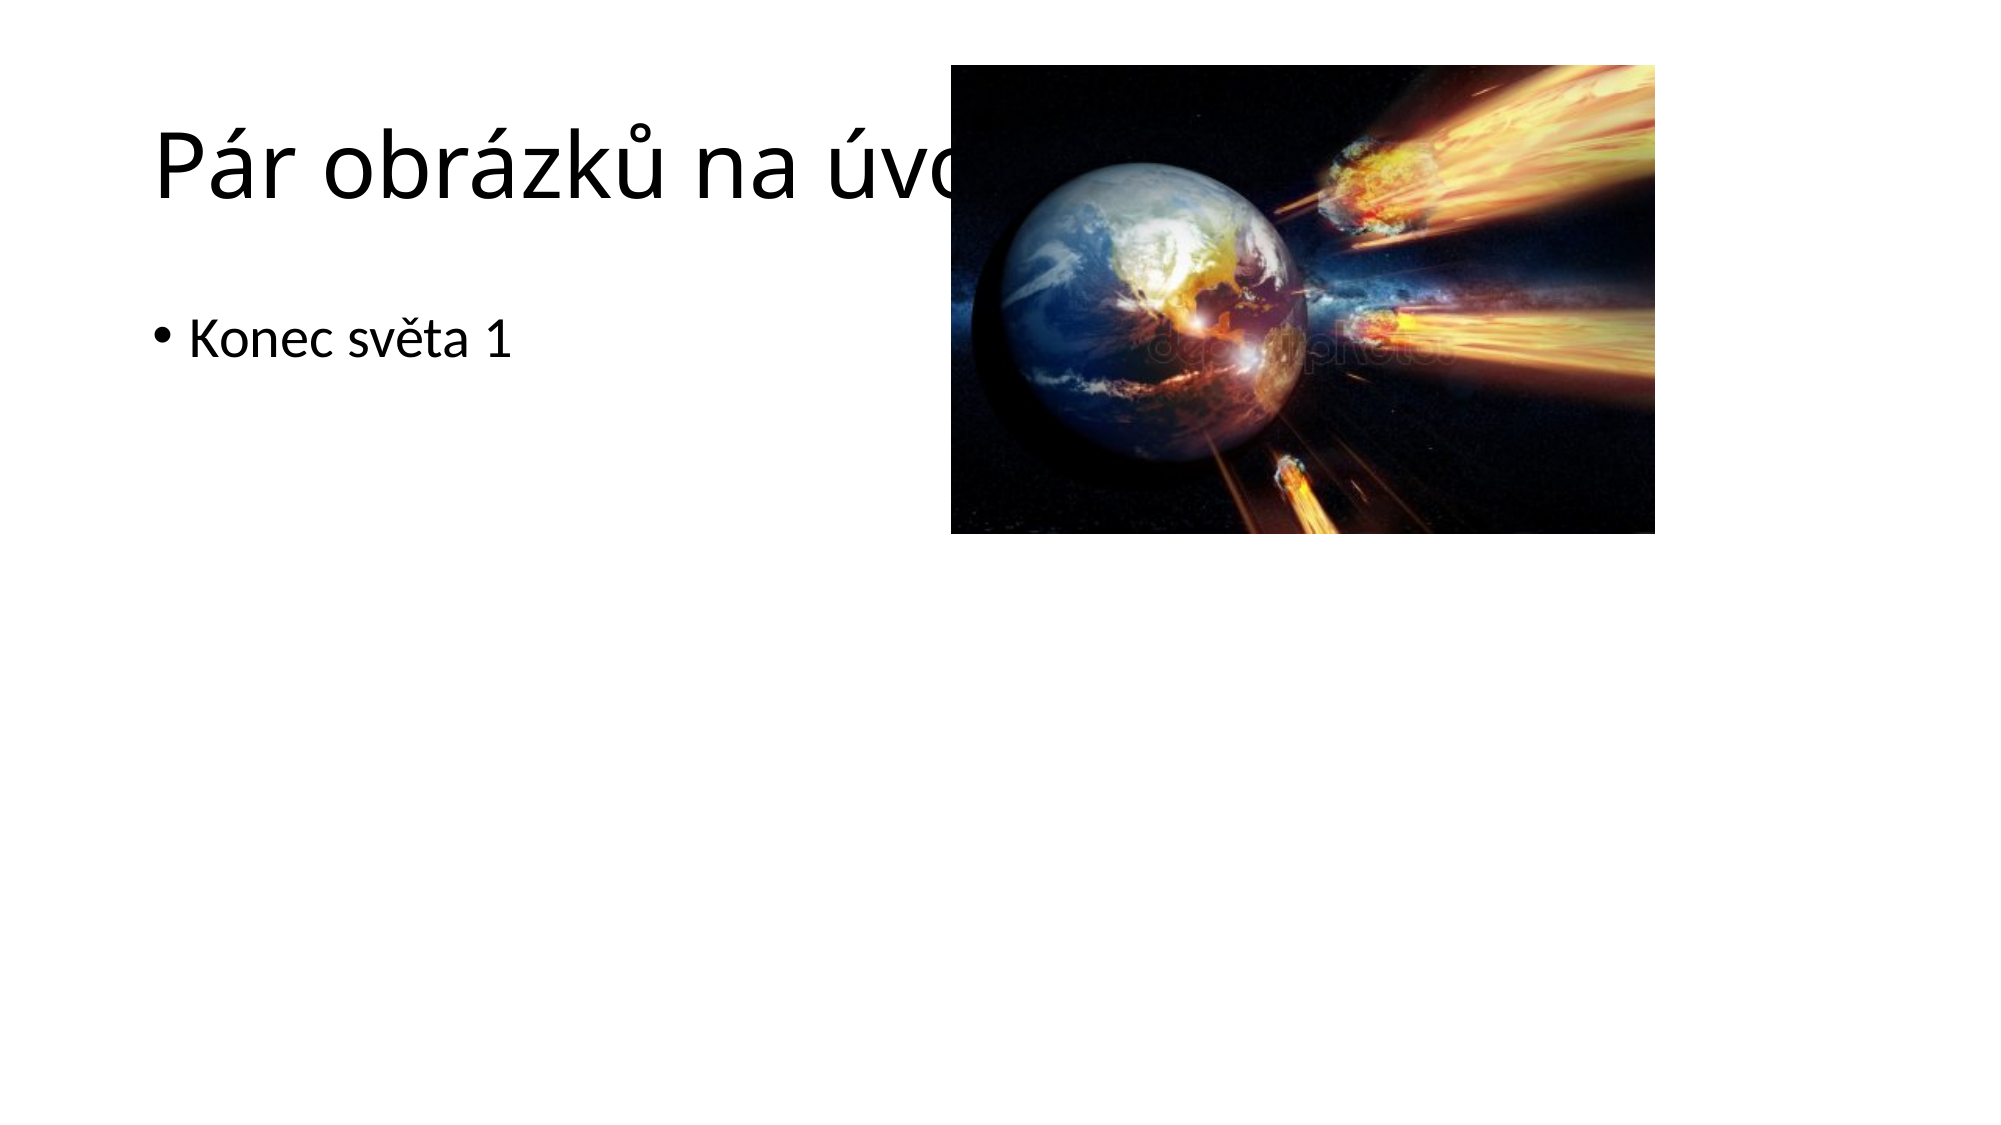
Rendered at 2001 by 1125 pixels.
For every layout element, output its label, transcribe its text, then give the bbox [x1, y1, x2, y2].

title Pár obrázků na úvod [137, 59, 1863, 278]
list Konec světa 1 [137, 299, 1863, 1014]
picture [951, 65, 1655, 534]
